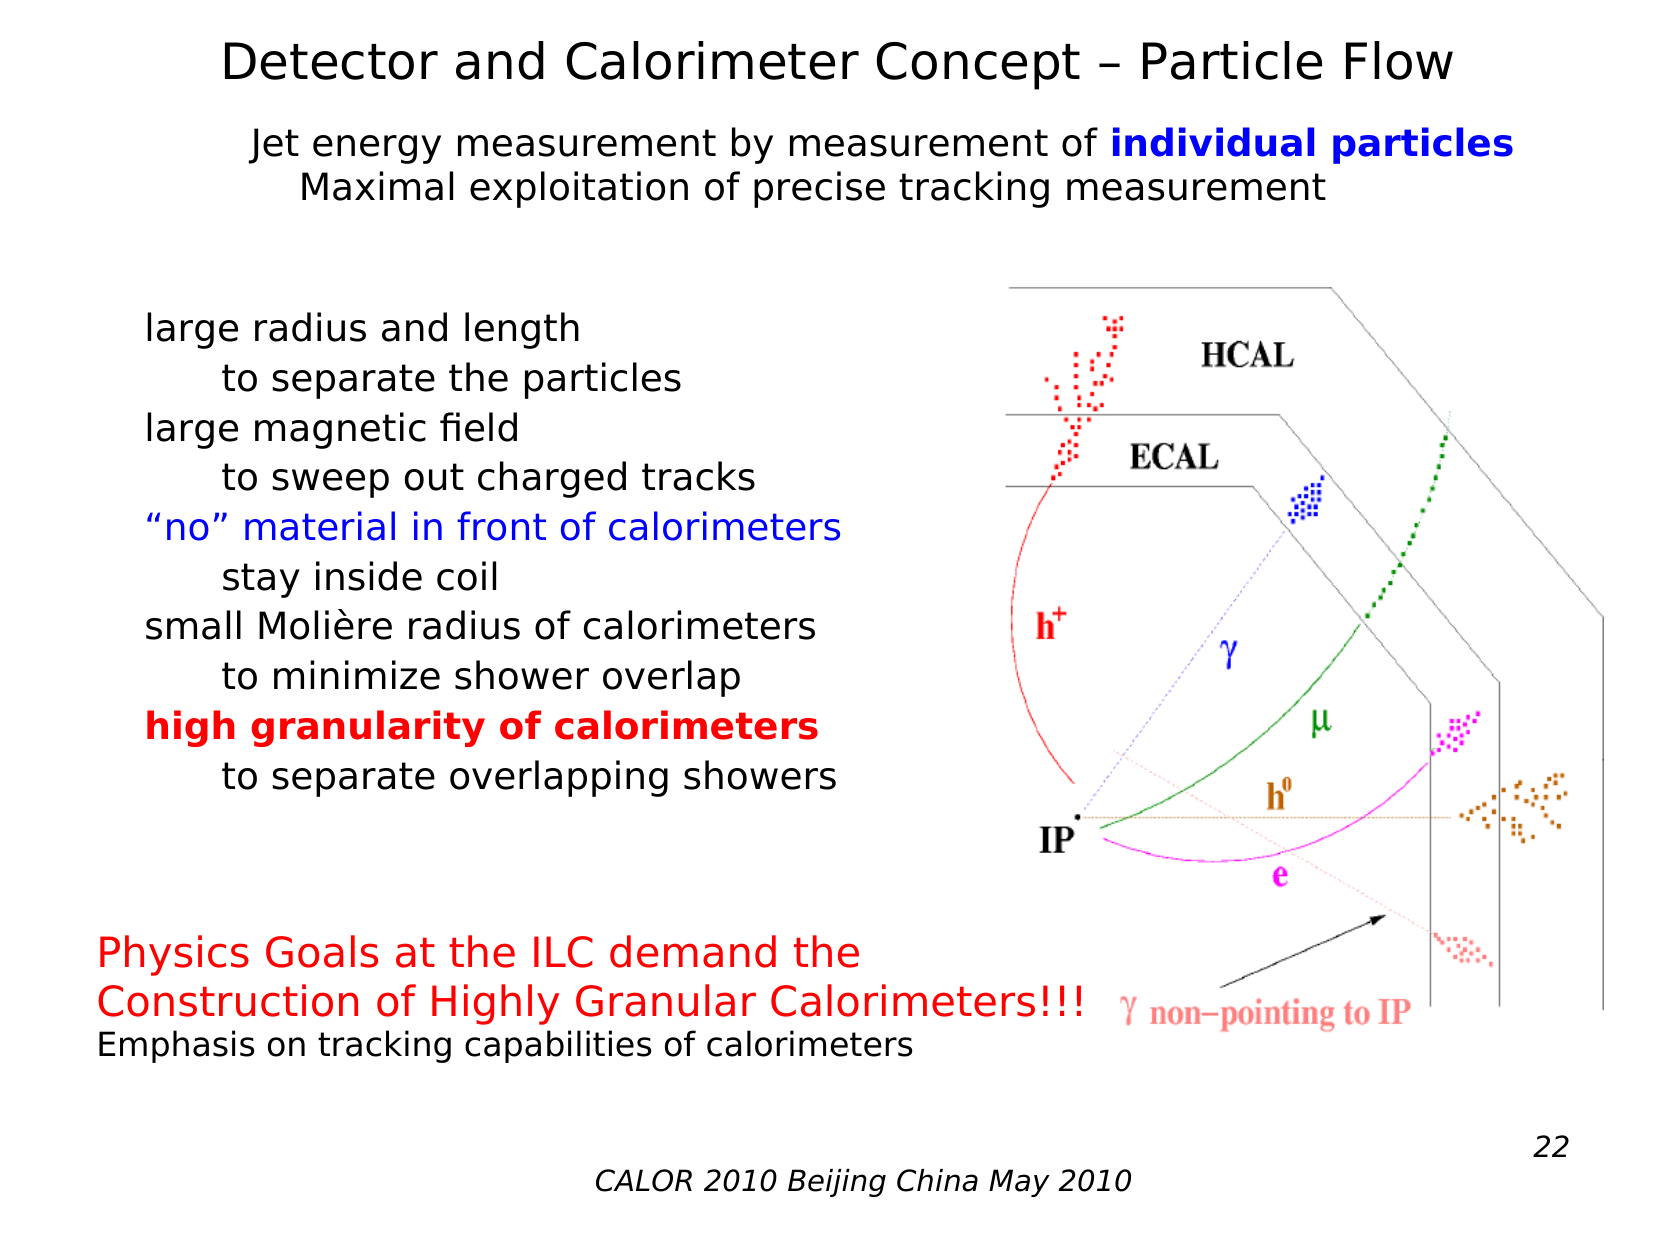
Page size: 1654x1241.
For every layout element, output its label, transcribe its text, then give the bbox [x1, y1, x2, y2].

list large radius and length to separate the particles large magnetic field to sweep out charged tracks “no” material in front of calorimeters stay inside coil small Molière radius of calorimeters to minimize shower overlap high granularity of calorimeters to separate overlapping showers [112, 224, 1152, 863]
text_box Physics Goals at the ILC demand the Construction of Highly Granular Calorimeters!!! Emphasis on tracking capabilities of calorimeters [81, 921, 1103, 1072]
text_box Jet energy measurement by measurement of individual particles Maximal exploitation of precise tracking measurement [236, 114, 1530, 217]
title Detector and Calorimeter Concept – Particle Flow [135, 5, 1542, 119]
picture [1003, 268, 1604, 1042]
